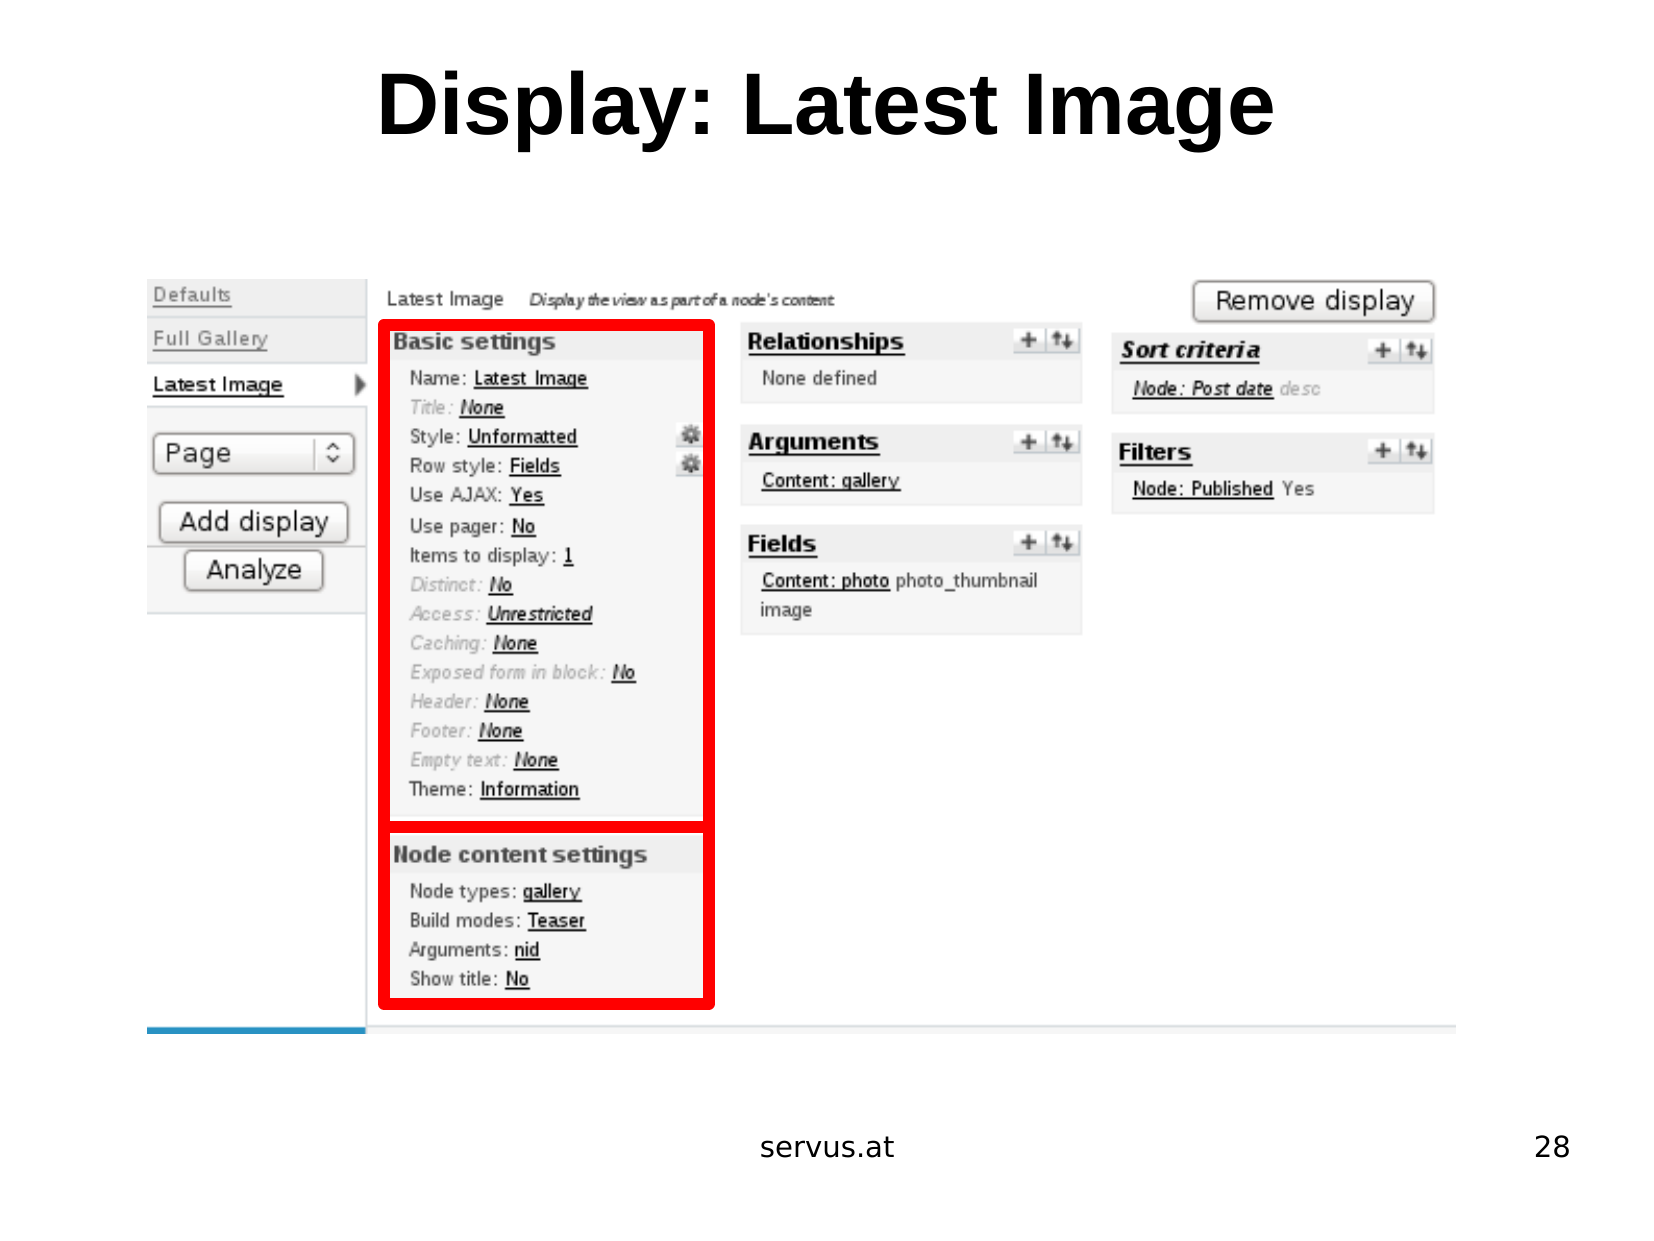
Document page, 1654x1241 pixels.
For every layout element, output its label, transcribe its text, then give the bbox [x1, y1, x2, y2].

picture [147, 279, 1456, 1034]
title Display: Latest Image [82, 40, 1571, 266]
